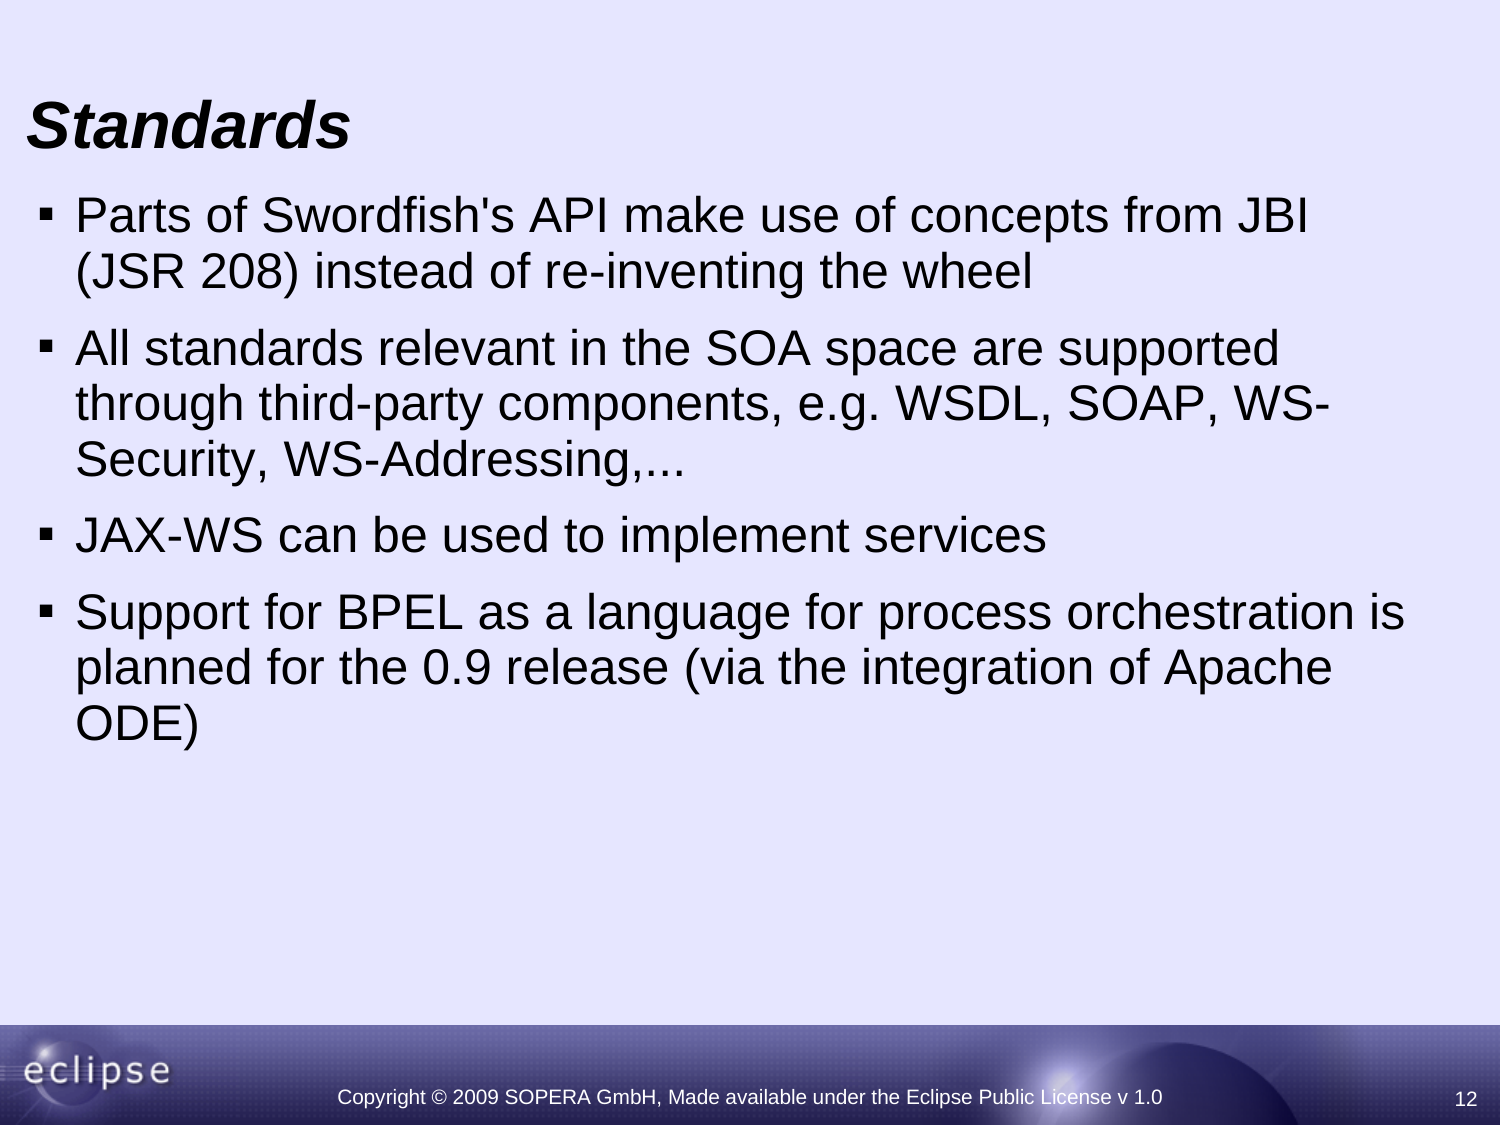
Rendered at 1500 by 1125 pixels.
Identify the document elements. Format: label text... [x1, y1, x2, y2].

picture [0, 1025, 1500, 1125]
title Standards [26, 84, 1474, 172]
list Parts of Swordfish's API make use of concepts from JBI (JSR 208) instead of re-inventing the wheel All standards relevant in the SOA space are supported through third-party components, e.g. WSDL, SOAP, WS-Security, WS-Addressing,... JAX-WS can be used to implement services Support for BPEL as a language for process orchestration is planned for the 0.9 release (via the integration of Apache ODE) [37, 187, 1463, 1021]
